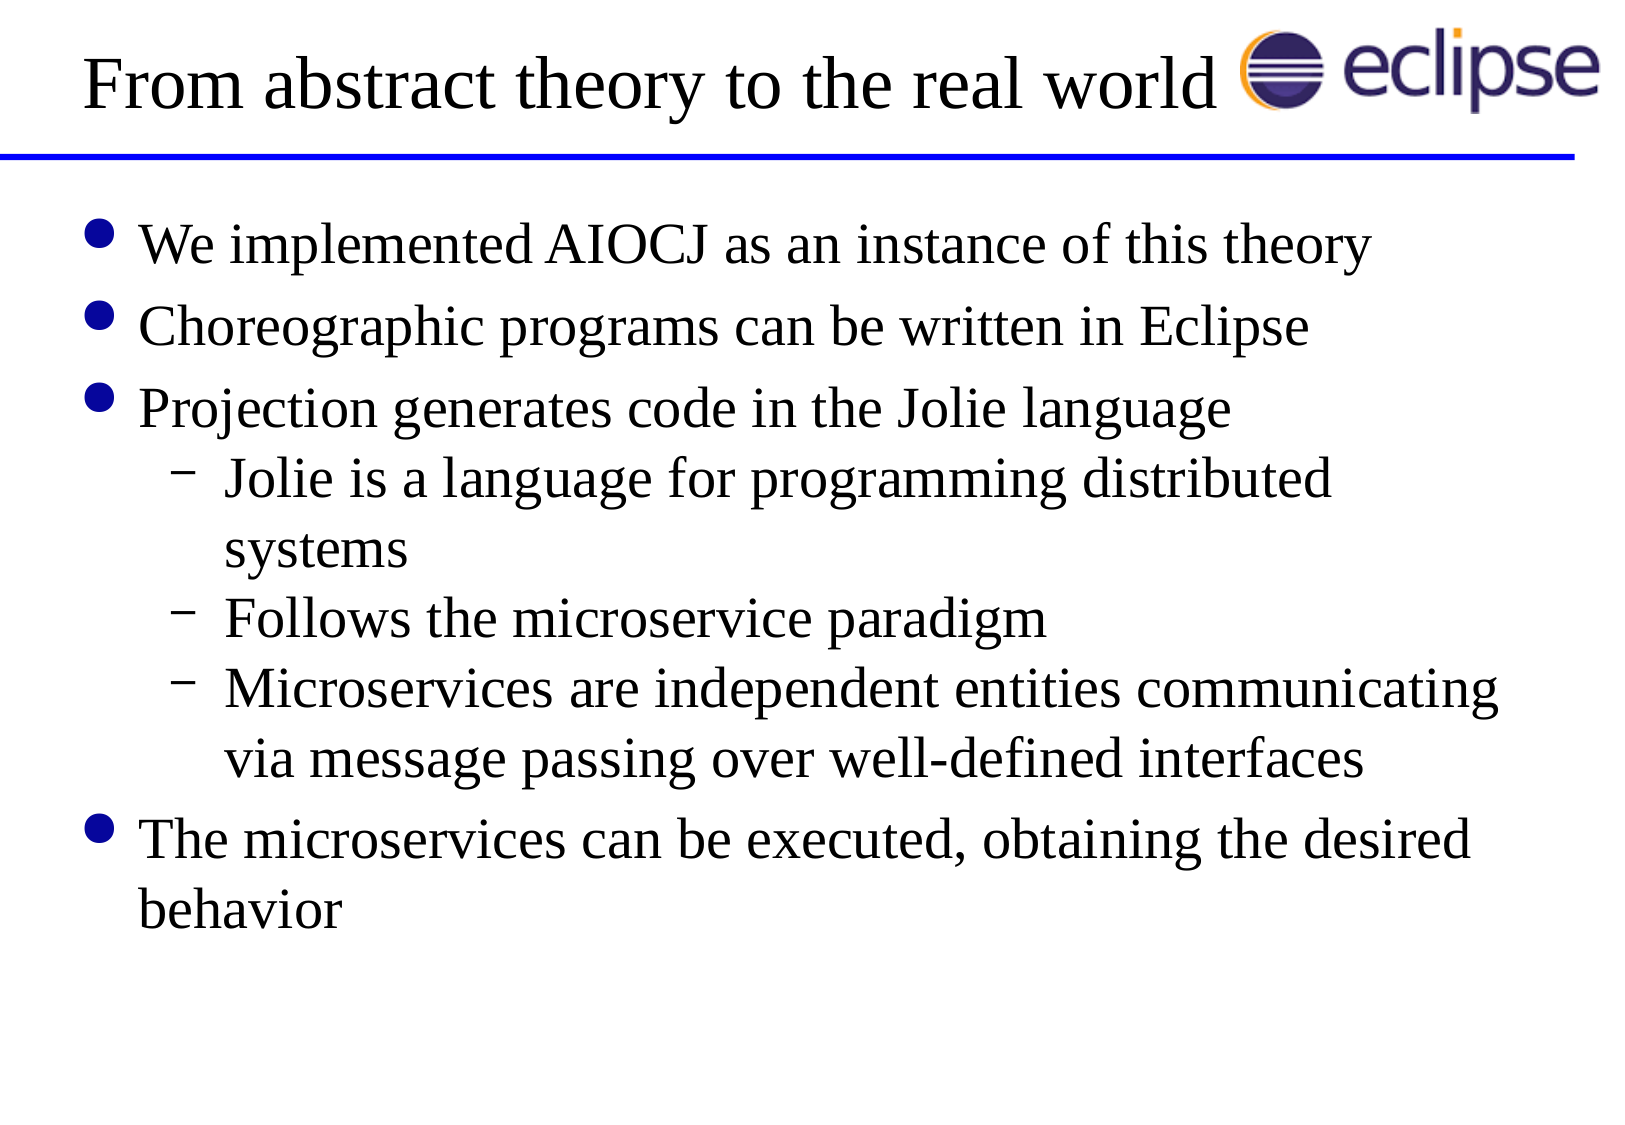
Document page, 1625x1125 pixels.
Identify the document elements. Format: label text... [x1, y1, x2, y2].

picture [1240, 27, 1601, 114]
list We implemented AIOCJ as an instance of this theory Choreographic programs can be written in Eclipse Projection generates code in the Jolie language Jolie is a language for programming distributed systems Follows the microservice paradigm Microservices are independent entities communicating via message passing over well-defined interfaces The microservices can be executed, obtaining the desired behavior [67, 198, 1546, 1061]
title From abstract theory to the real world [67, 27, 1544, 131]
